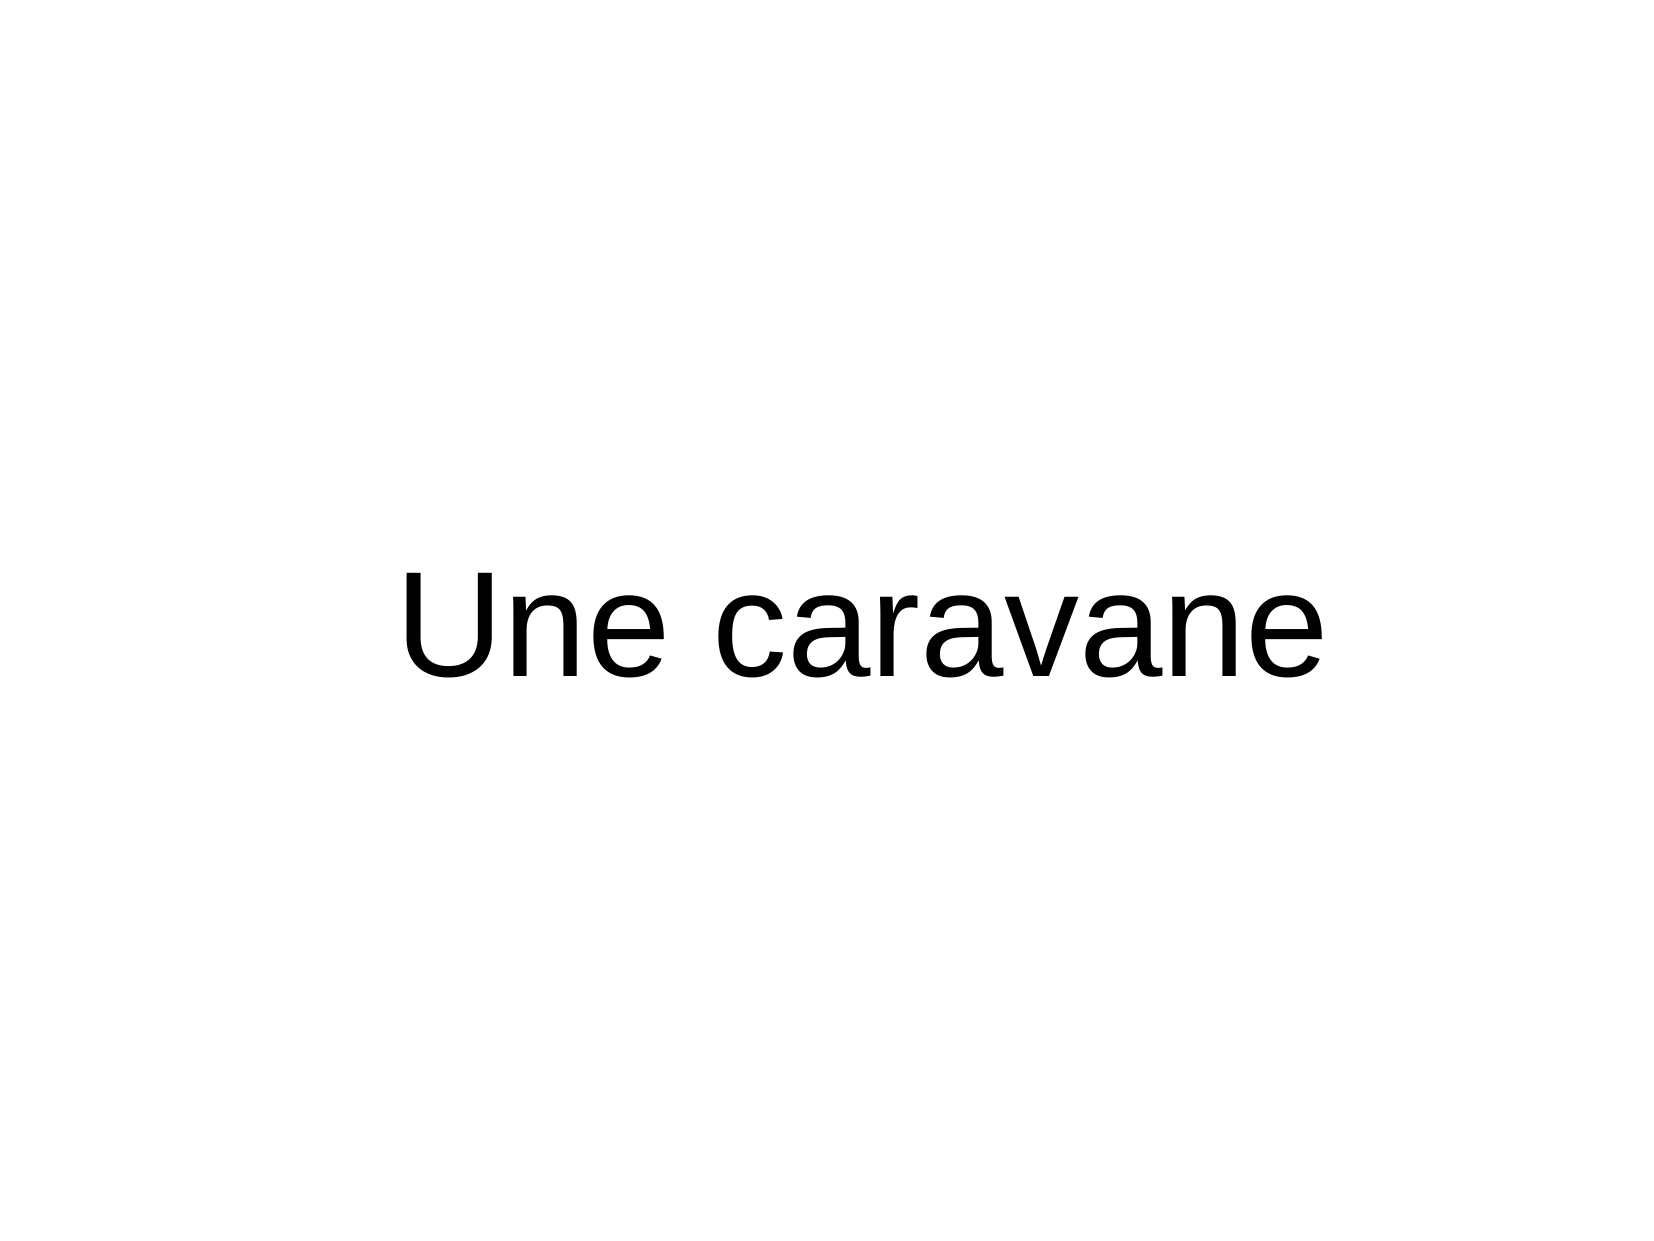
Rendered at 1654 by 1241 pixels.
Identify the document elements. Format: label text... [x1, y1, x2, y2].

text_box Une caravane [380, 533, 1506, 717]
